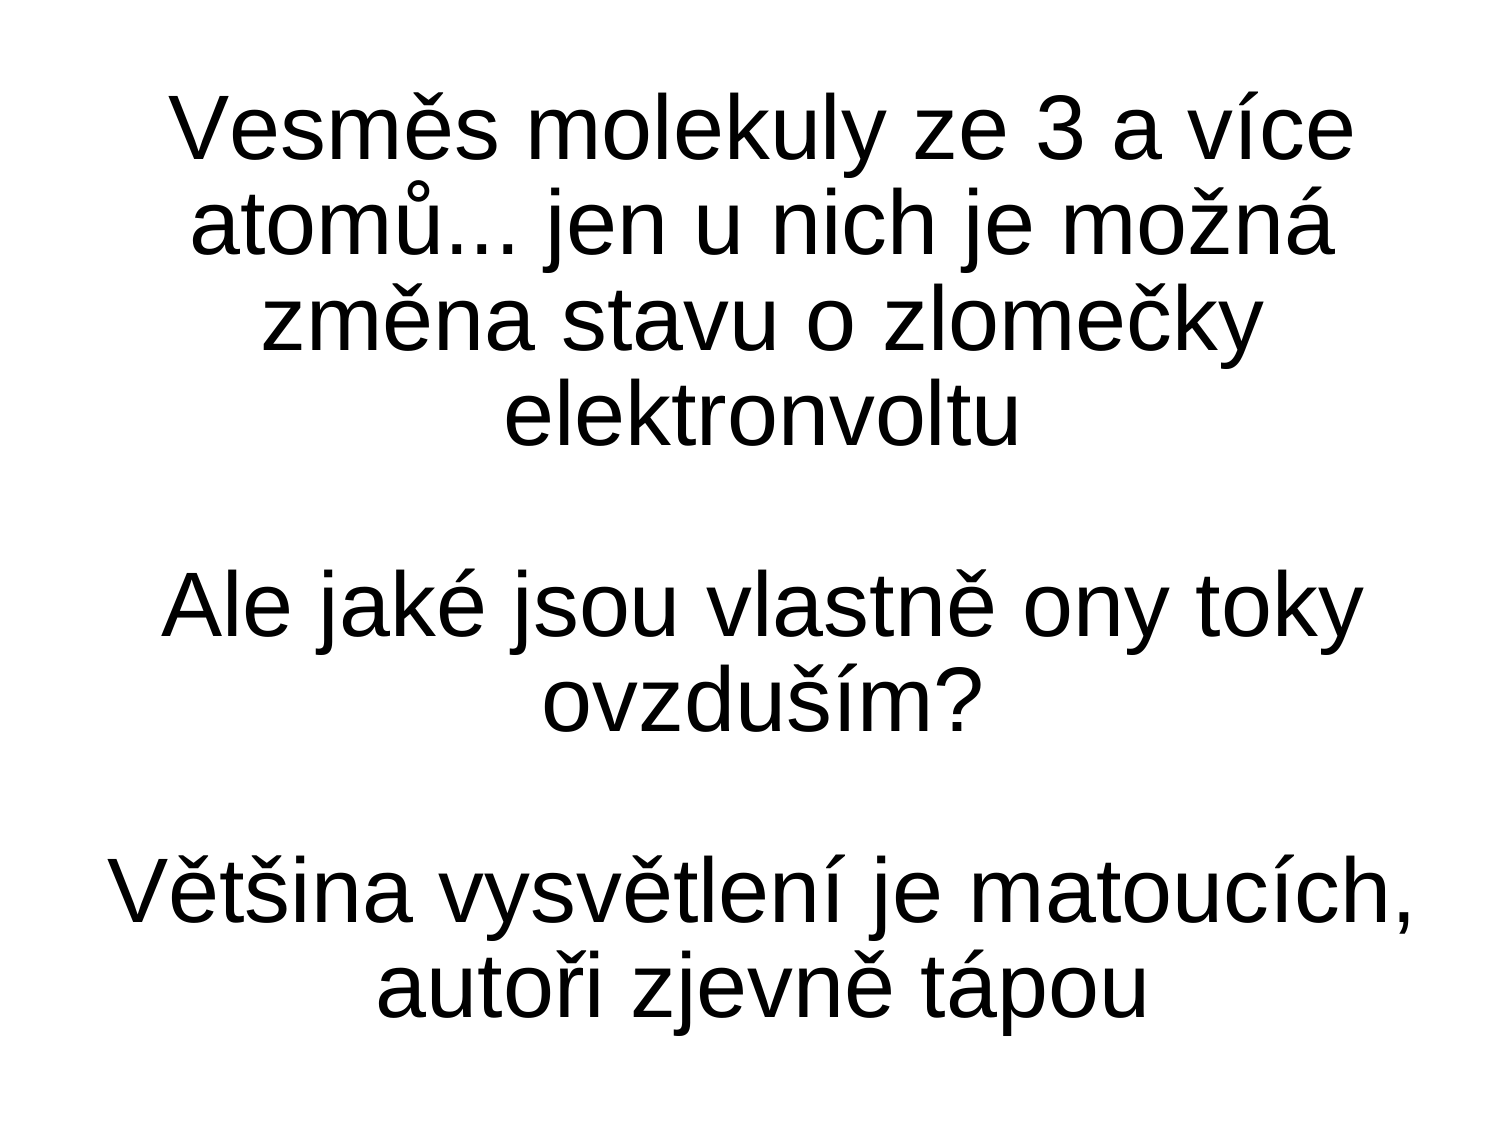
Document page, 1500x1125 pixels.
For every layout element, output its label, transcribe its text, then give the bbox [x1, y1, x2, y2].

title Vesměs molekuly ze 3 a více atomů... jen u nich je možná změna stavu o zlomečky elektronvoltu Ale jaké jsou vlastně ony toky ovzduším? Většina vysvětlení je matoucích, autoři zjevně tápou [88, 79, 1439, 1041]
